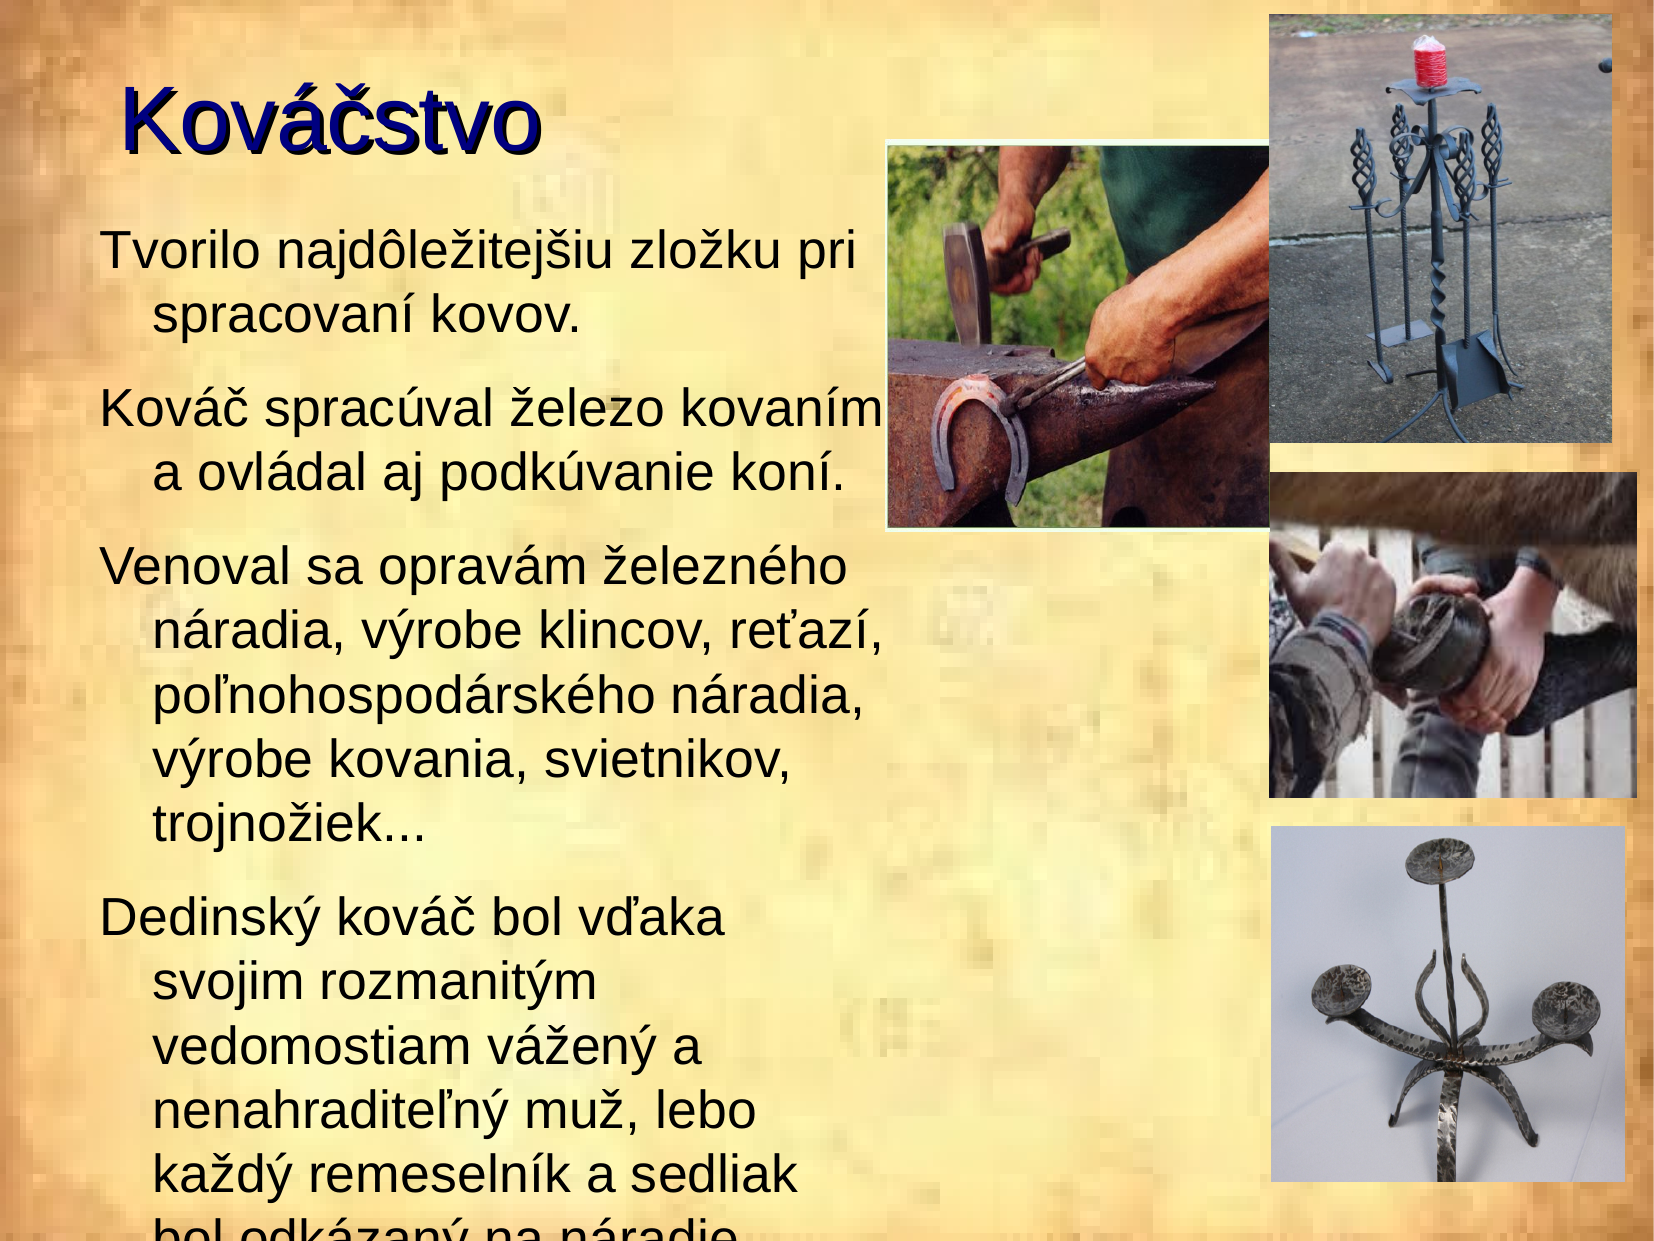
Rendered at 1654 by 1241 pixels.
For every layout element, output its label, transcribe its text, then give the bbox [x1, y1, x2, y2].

list Tvorilo najdôležitejšiu zložku pri spracovaní kovov. Kováč spracúval železo kovaním a ovládal aj podkúvanie koní. Venoval sa opravám železného náradia, výrobe klincov, reťazí, poľnohospodárského náradia, výrobe kovania, svietnikov, trojnožiek... Dedinský kováč bol vďaka svojim rozmanitým vedomostiam vážený a nenahraditeľný muž, lebo každý remeselník a sedliak bol odkázaný na náradie, ktoré pochádzalo z jeho dielne. [12, 214, 886, 1212]
picture [885, 14, 1637, 1093]
picture [1271, 826, 1625, 1182]
title Kováčstvo [118, 49, 798, 178]
